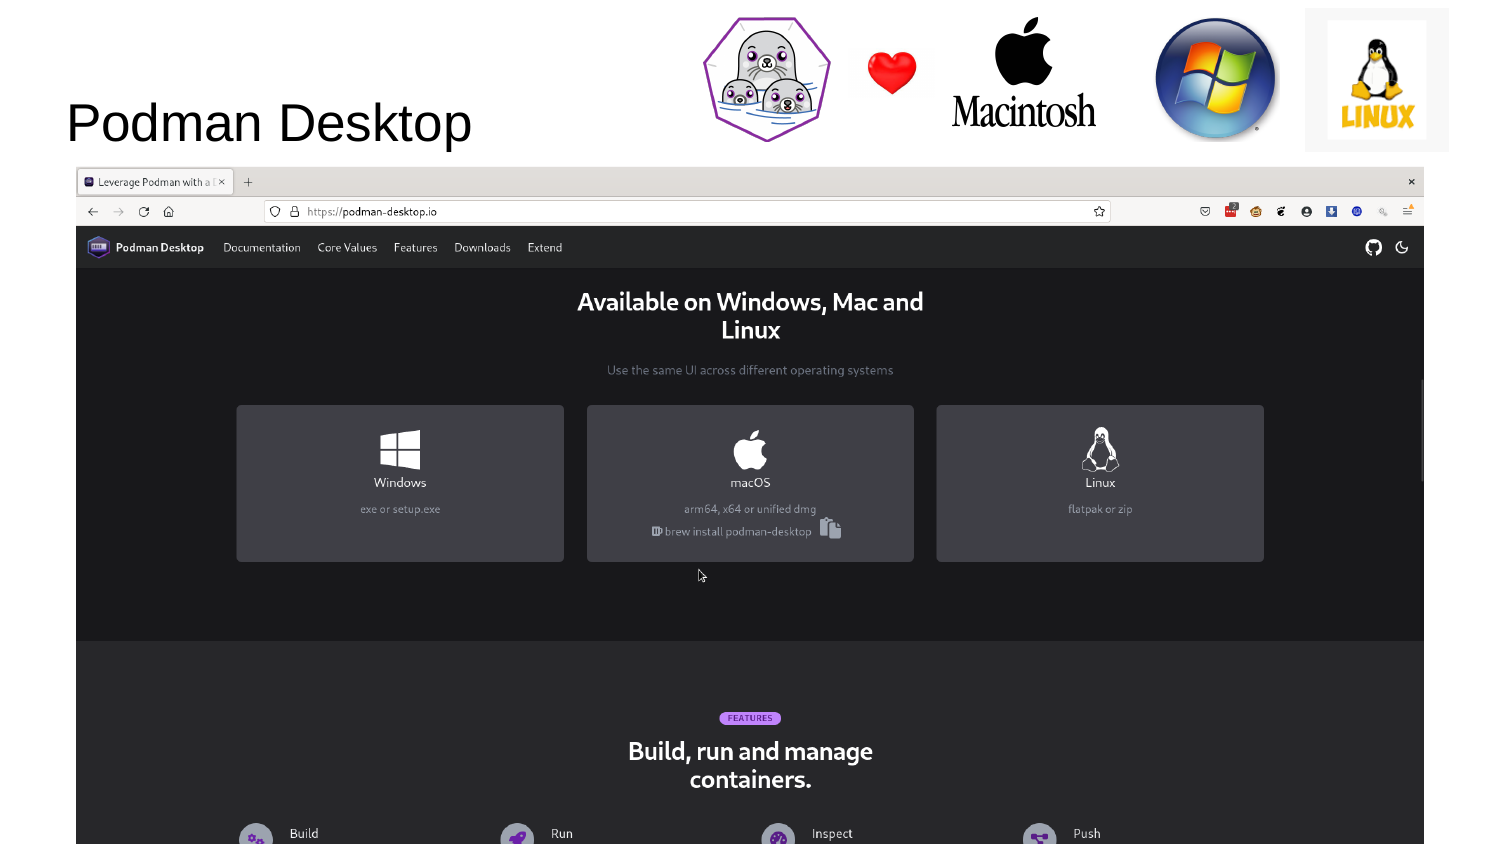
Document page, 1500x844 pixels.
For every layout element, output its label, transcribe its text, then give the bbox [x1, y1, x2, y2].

picture [848, 48, 935, 98]
picture [952, 17, 1096, 127]
picture [703, 17, 831, 142]
picture [76, 166, 1424, 844]
picture [1305, 8, 1449, 152]
title Podman Desktop [51, 72, 1449, 167]
picture [1153, 17, 1280, 142]
